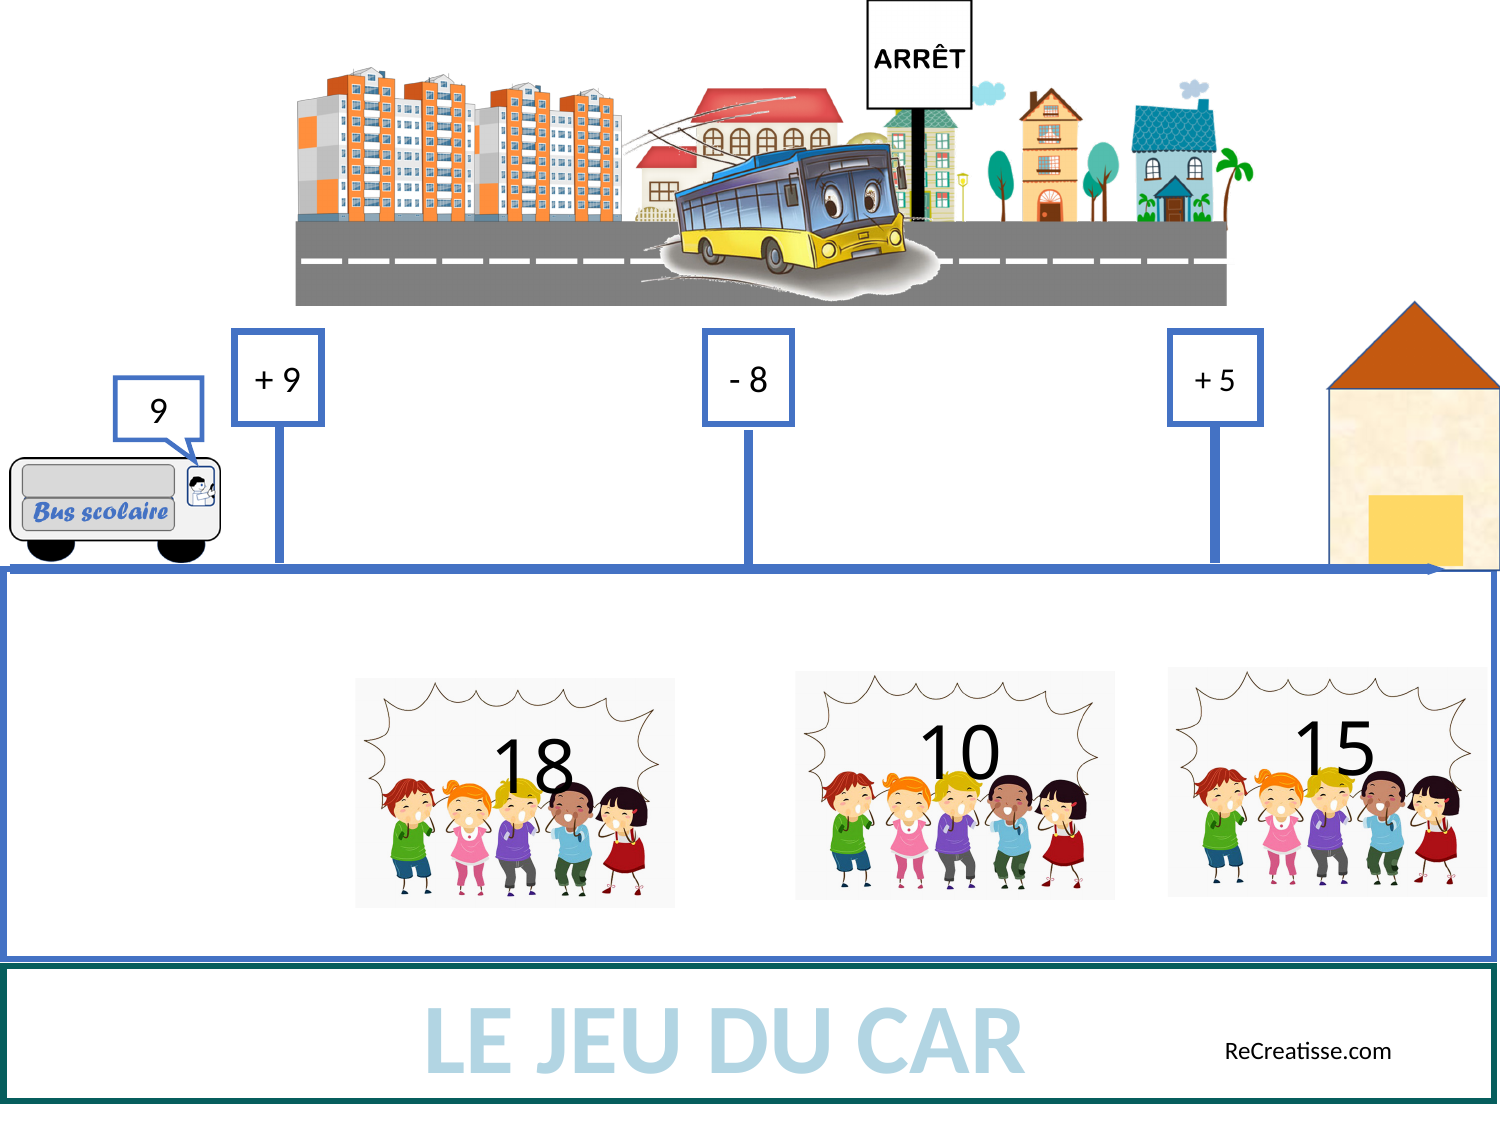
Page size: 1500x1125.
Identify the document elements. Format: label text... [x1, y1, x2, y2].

text_box 18 [476, 711, 592, 816]
picture [355, 678, 676, 908]
text_box - 8 [705, 332, 792, 424]
text_box ReCreatisse.com [1210, 1027, 1408, 1073]
text_box 15 [1277, 693, 1393, 798]
text_box + 9 [235, 332, 321, 424]
text_box + 5 [1170, 332, 1260, 424]
picture [295, 0, 1261, 306]
picture [795, 671, 1115, 900]
text_box LE JEU DU CAR [3, 966, 1494, 1101]
picture [1167, 667, 1488, 897]
text_box 10 [902, 697, 1018, 802]
text_box 9 [115, 377, 202, 461]
picture [9, 457, 221, 563]
text_box [3, 569, 1494, 959]
picture [1325, 300, 1500, 580]
